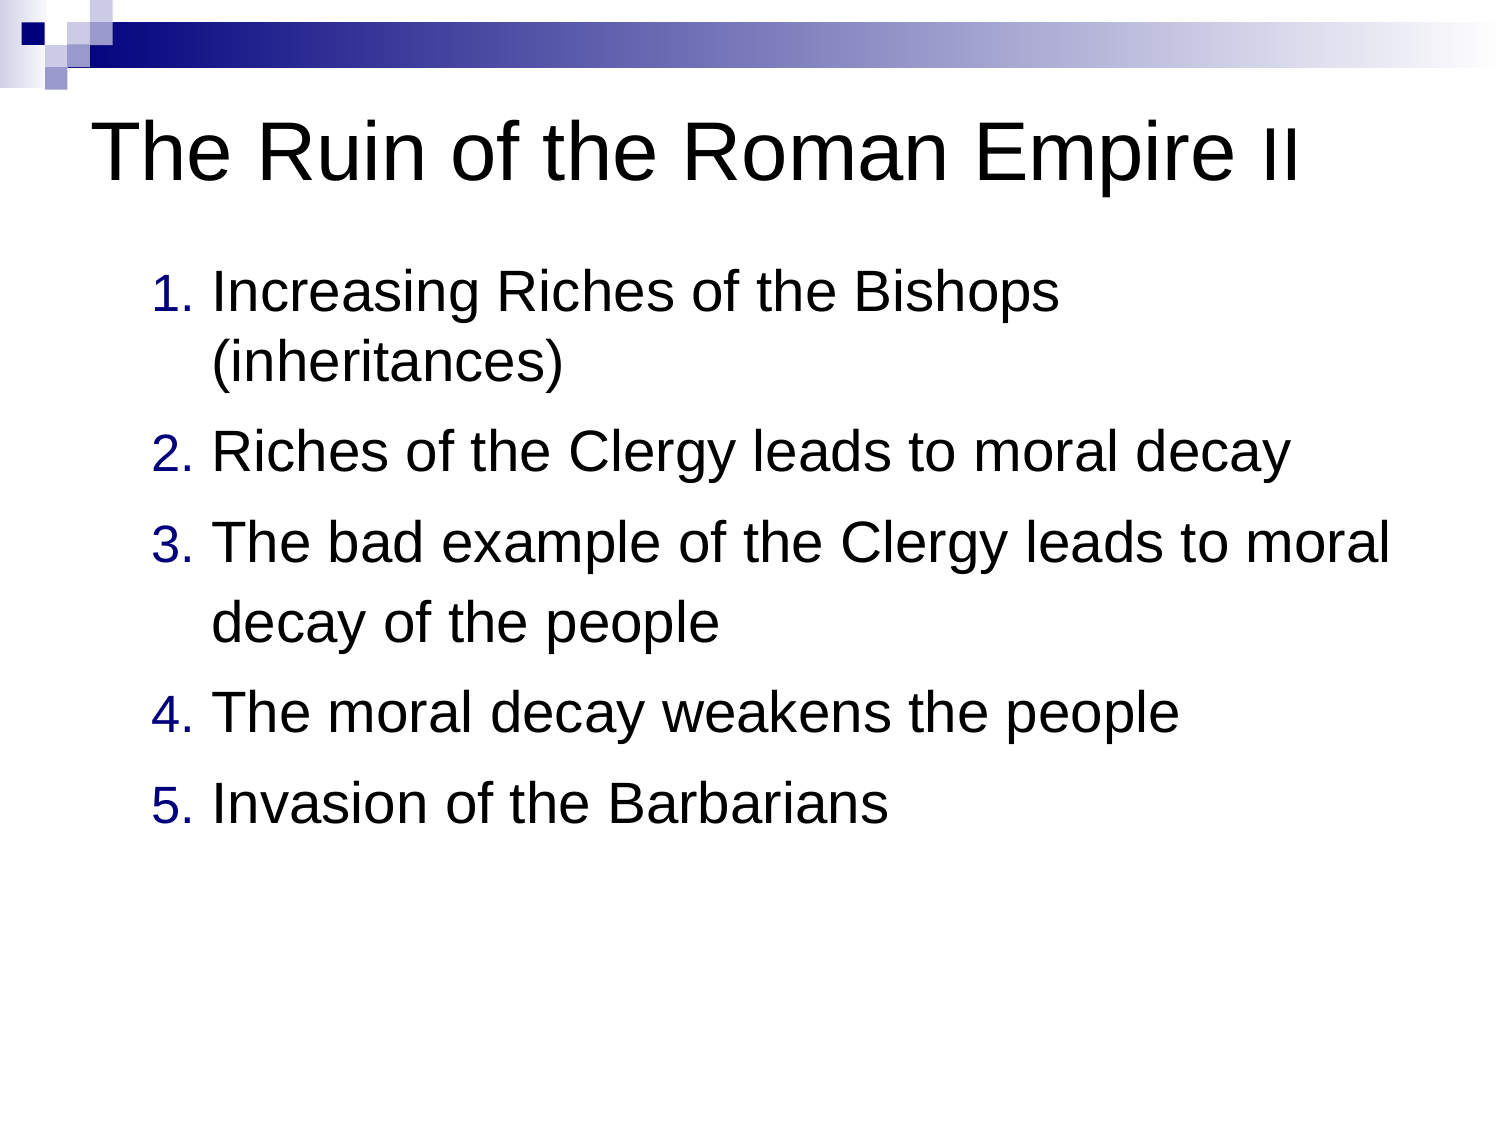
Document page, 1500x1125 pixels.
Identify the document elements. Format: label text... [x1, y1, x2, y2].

title The Ruin of the Roman Empire II [75, 75, 1425, 220]
list Increasing Riches of the Bishops (inheritances) Riches of the Clergy leads to moral decay The bad example of the Clergy leads to moral decay of the people The moral decay weakens the people Invasion of the Barbarians [112, 245, 1425, 976]
